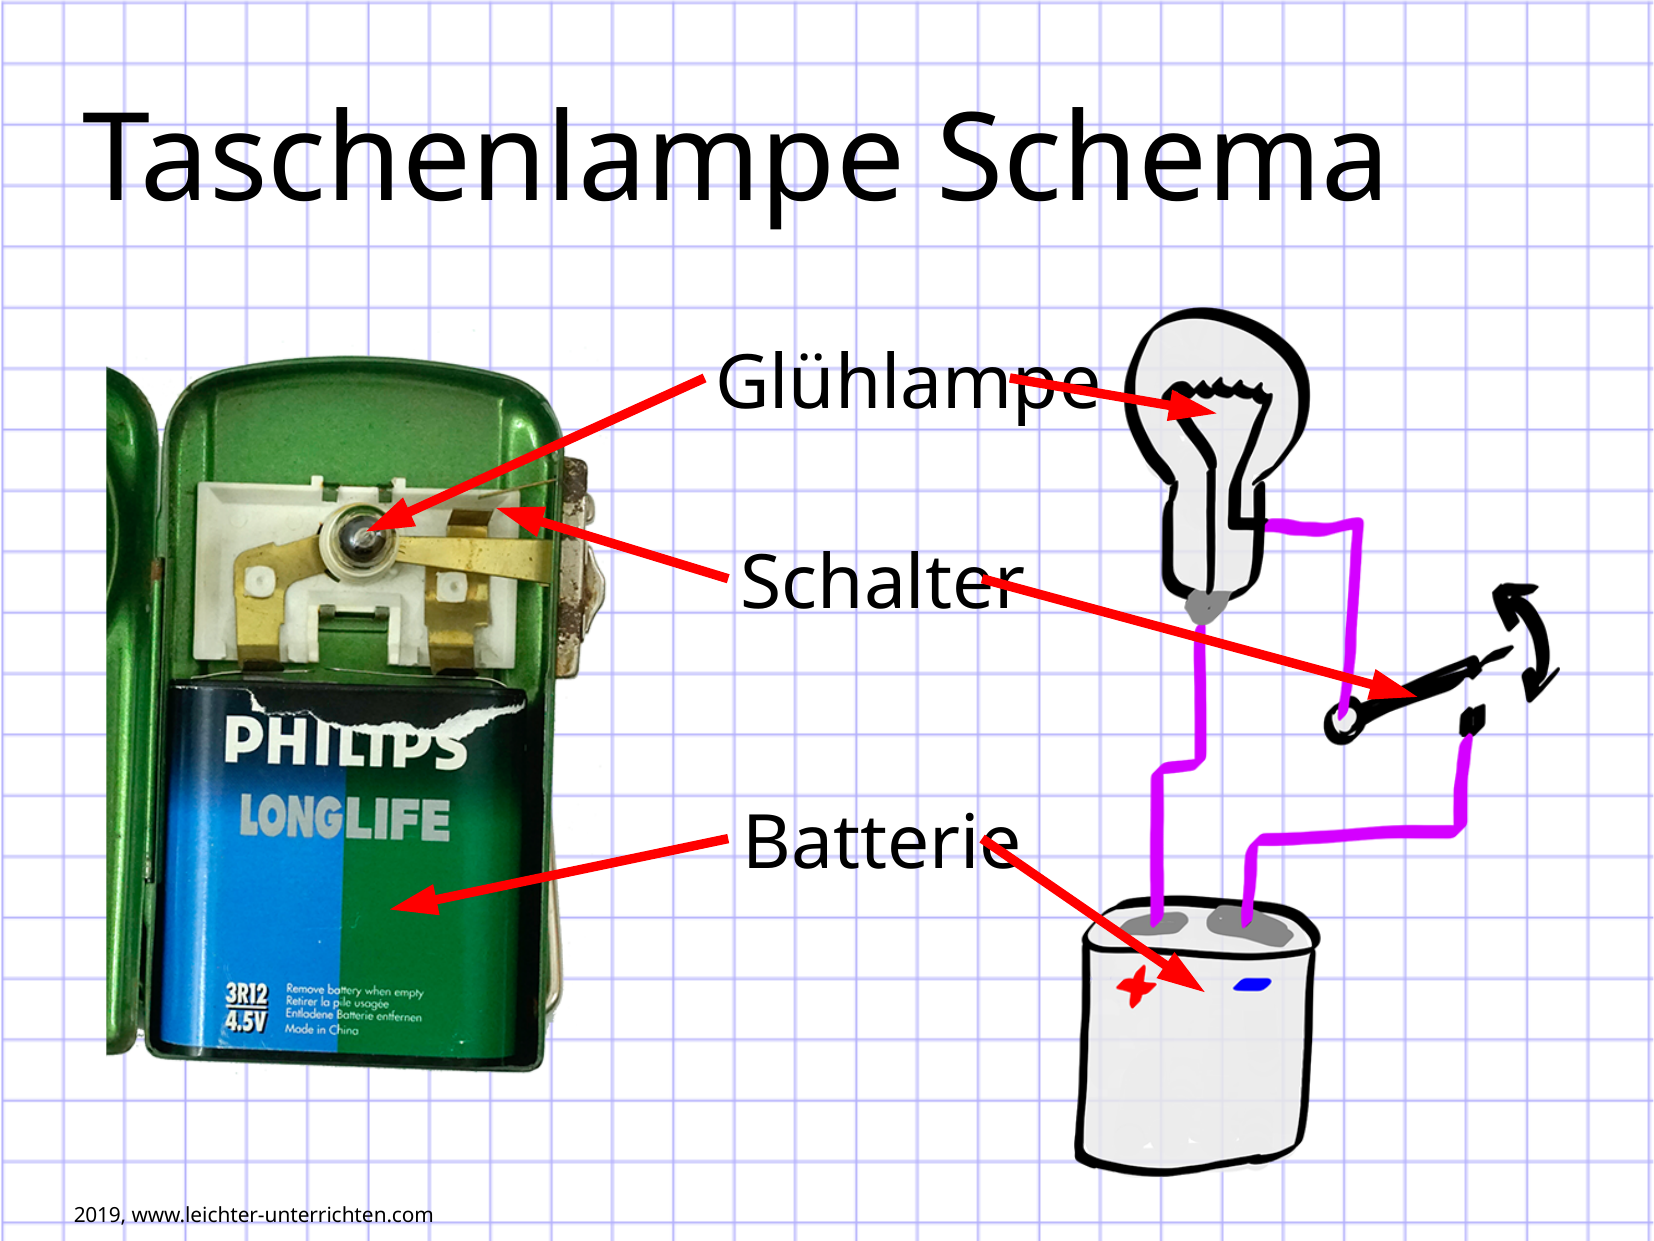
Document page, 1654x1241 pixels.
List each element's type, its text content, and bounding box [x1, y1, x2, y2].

text_box Batterie [728, 781, 983, 898]
text_box Schalter [725, 521, 985, 638]
picture [0, 0, 1654, 1241]
text_box Glühlampe [700, 320, 1010, 438]
title Taschenlampe Schema [82, 49, 1571, 257]
